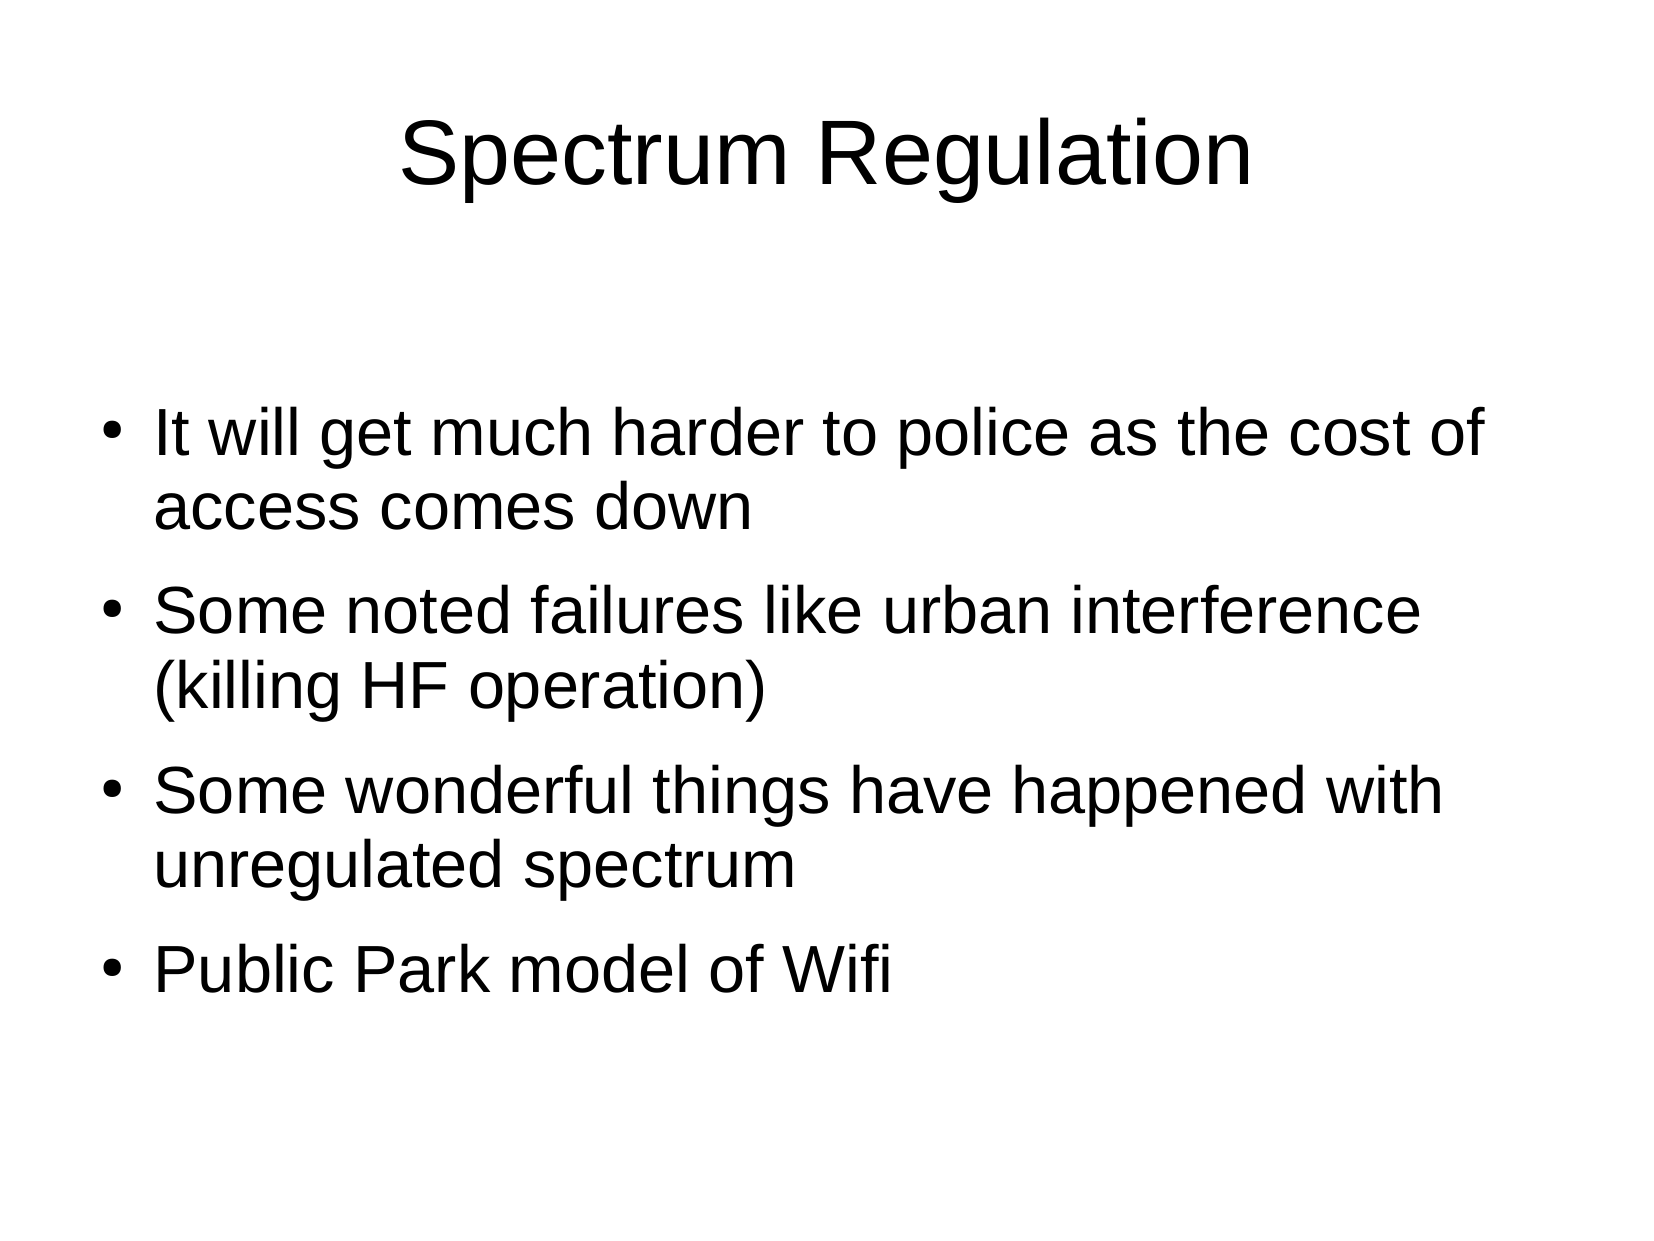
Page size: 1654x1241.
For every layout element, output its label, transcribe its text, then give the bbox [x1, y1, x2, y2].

list It will get much harder to police as the cost of access comes down Some noted failures like urban interference (killing HF operation) Some wonderful things have happened with unregulated spectrum Public Park model of Wifi [82, 290, 1571, 1010]
title Spectrum Regulation [82, 49, 1571, 257]
